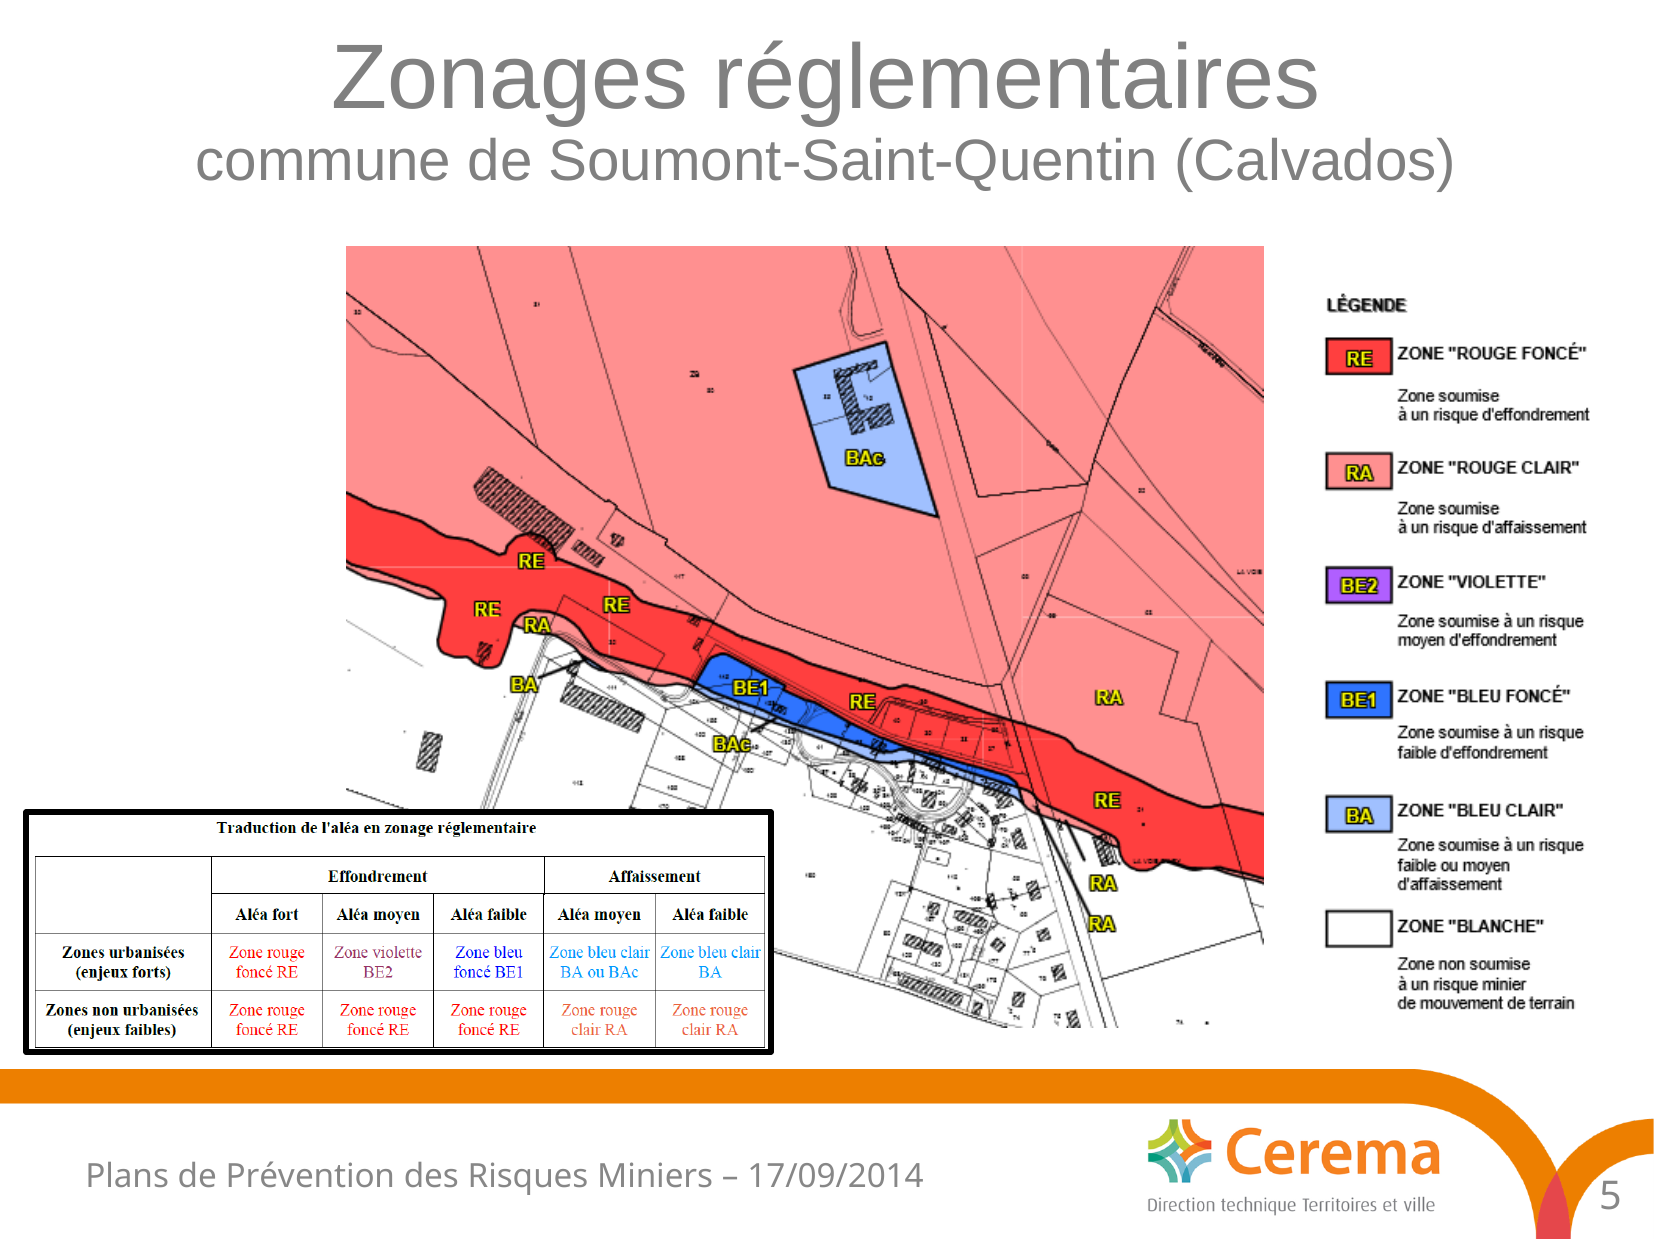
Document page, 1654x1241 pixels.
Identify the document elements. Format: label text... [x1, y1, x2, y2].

picture [29, 814, 768, 1050]
picture [346, 246, 1264, 1028]
picture [0, 1069, 1654, 1239]
title Zonages réglementaires commune de Soumont-Saint-Quentin (Calvados) [82, 5, 1571, 213]
picture [1318, 283, 1607, 1028]
